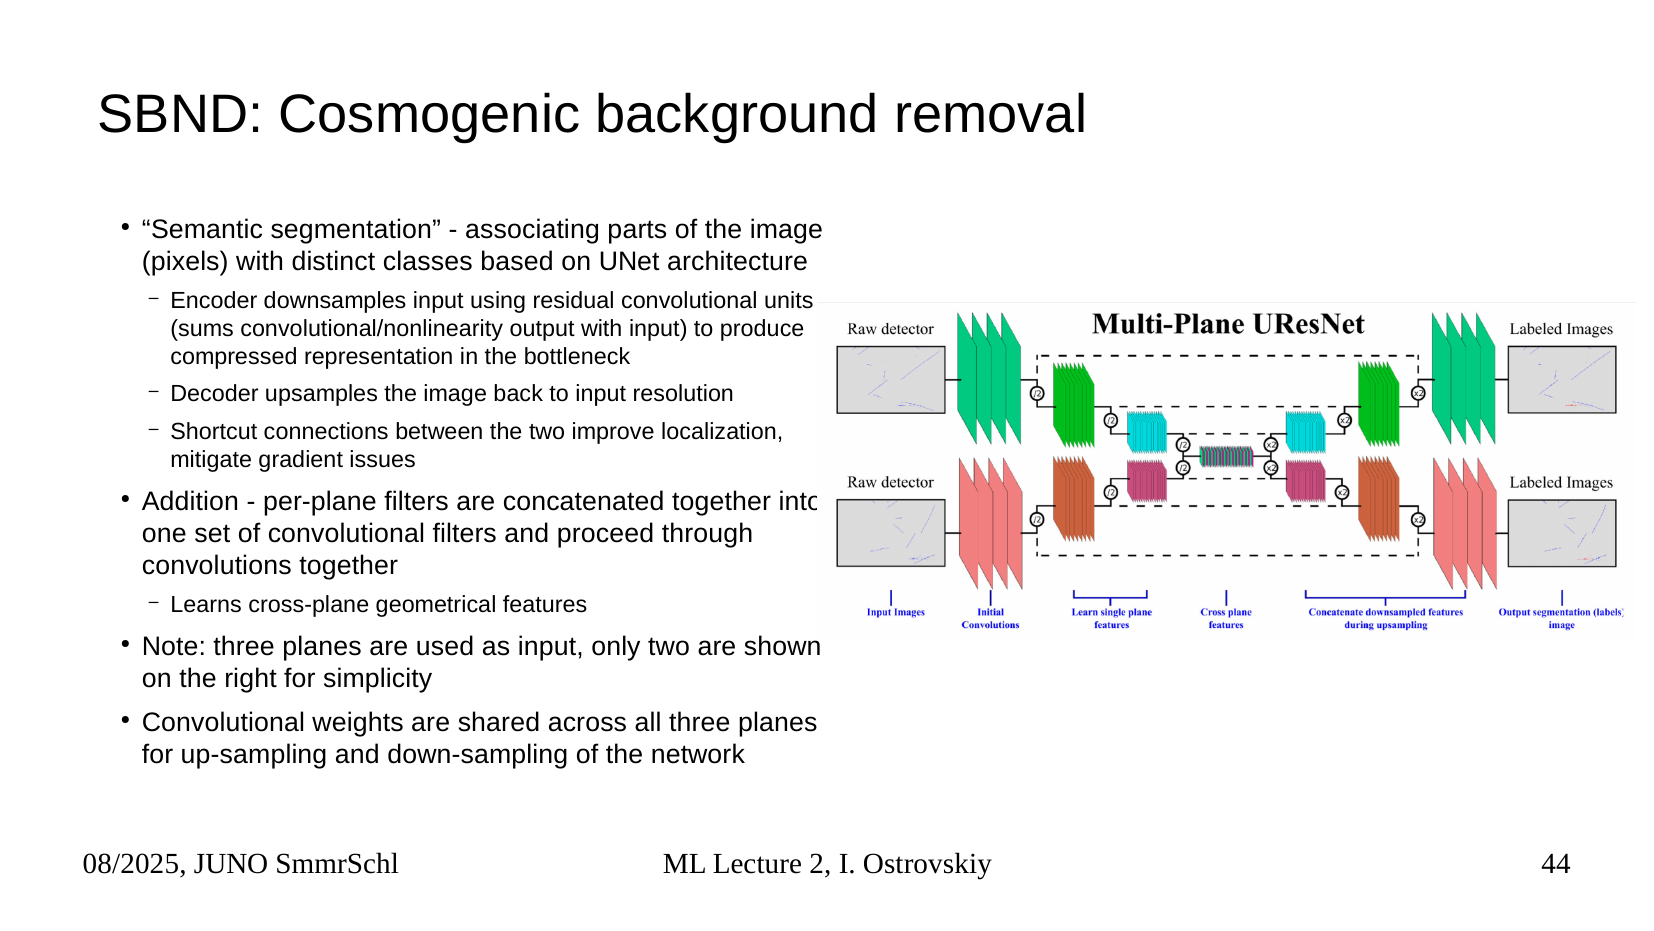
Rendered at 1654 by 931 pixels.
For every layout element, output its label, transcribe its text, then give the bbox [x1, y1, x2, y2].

title SBND: Cosmogenic background removal [82, 37, 1571, 193]
picture [817, 302, 1637, 640]
list “Semantic segmentation” - associating parts of the image (pixels) with distinct classes based on UNet architecture Encoder downsamples input using residual convolutional units (sums convolutional/nonlinearity output with input) to produce compressed representation in the bottleneck Decoder upsamples the image back to input resolution Shortcut connections between the two improve localization, mitigate gradient issues Addition - per-plane filters are concatenated together into one set of convolutional filters and proceed through convolutions together Learns cross-plane geometrical features Note: three planes are used as input, only two are shown on the right for simplicity Convolutional weights are shared across all three planes for up-sampling and down-sampling of the network [113, 212, 826, 803]
